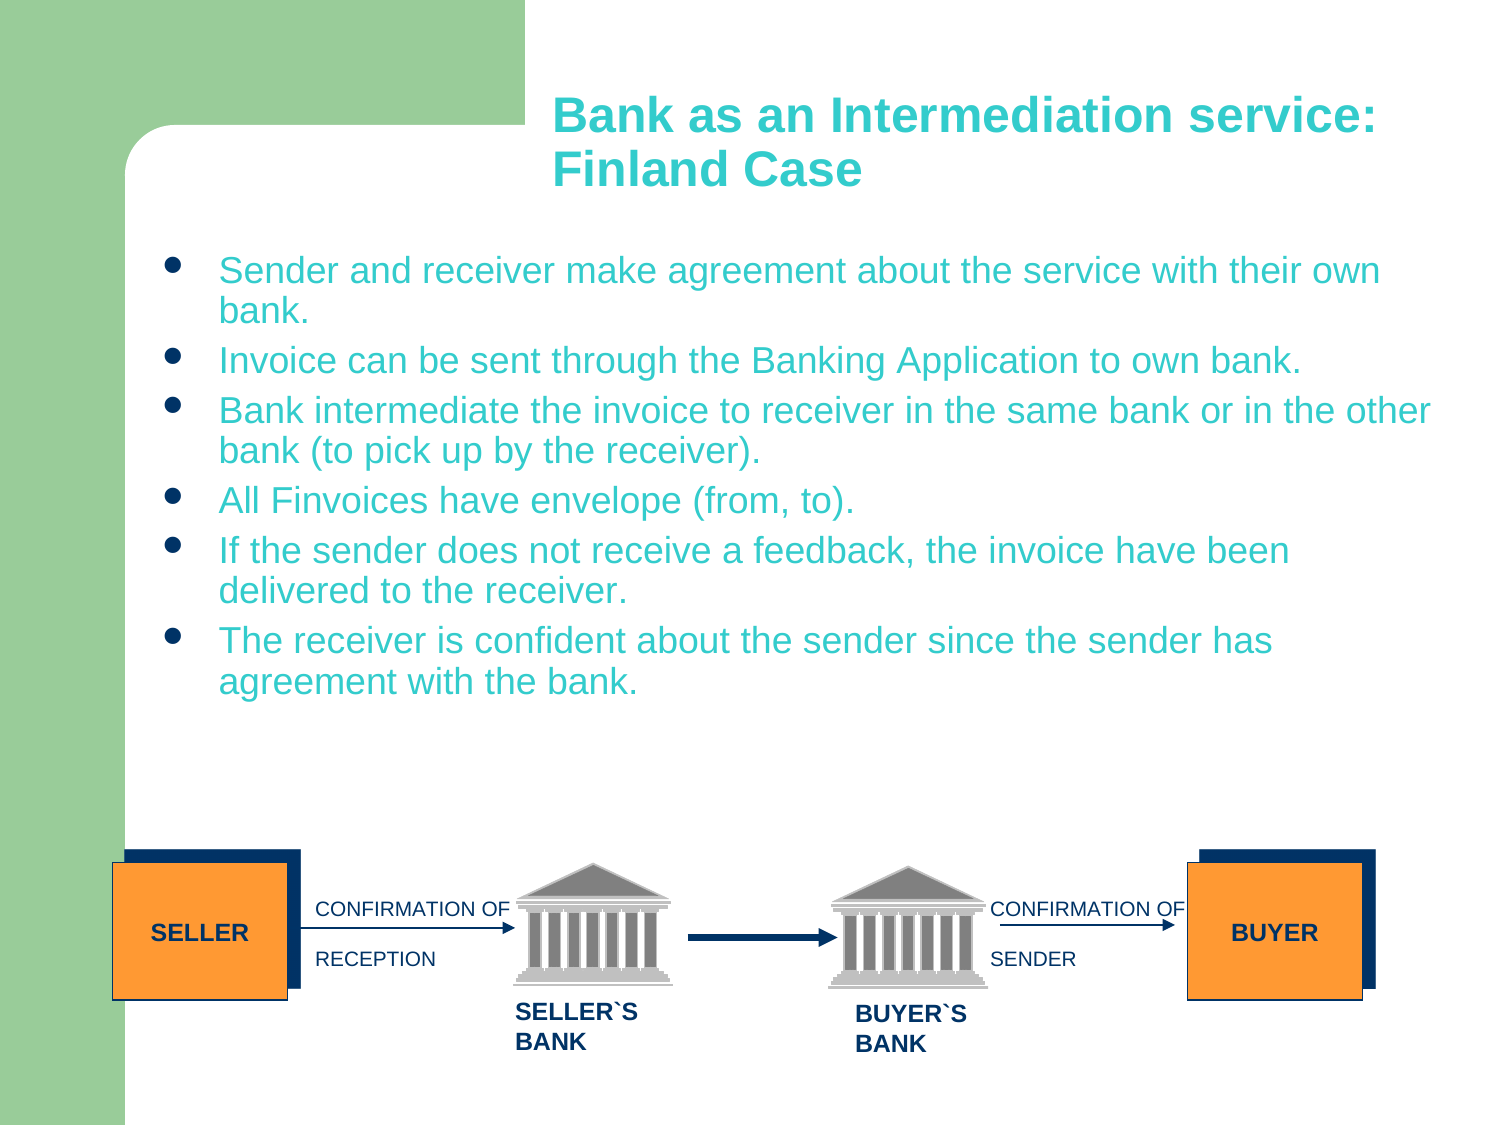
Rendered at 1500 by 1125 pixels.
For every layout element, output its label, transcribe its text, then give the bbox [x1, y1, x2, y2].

text_box SELLER`S BANK [500, 987, 654, 1063]
text_box BUYER [1187, 862, 1363, 1000]
text_box CONFIRMATION OF RECEPTION [300, 887, 526, 978]
text_box CONFIRMATION OF SENDER [975, 887, 1187, 978]
text_box SELLER [112, 862, 288, 1000]
list Sender and receiver make agreement about the service with their own bank. Invoice can be sent through the Banking Application to own bank. Bank intermediate the invoice to receiver in the same bank or in the other bank (to pick up by the receiver). All Finvoices have envelope (from, to). If the sender does not receive a feedback, the invoice have been delivered to the receiver. The receiver is confident about the sender since the sender has agreement with the bank. [147, 243, 1459, 799]
title Bank as an Intermediation service: Finland Case [537, 54, 1471, 205]
chart [512, 862, 676, 988]
text_box BUYER`S BANK [840, 990, 983, 1066]
chart [827, 865, 991, 991]
